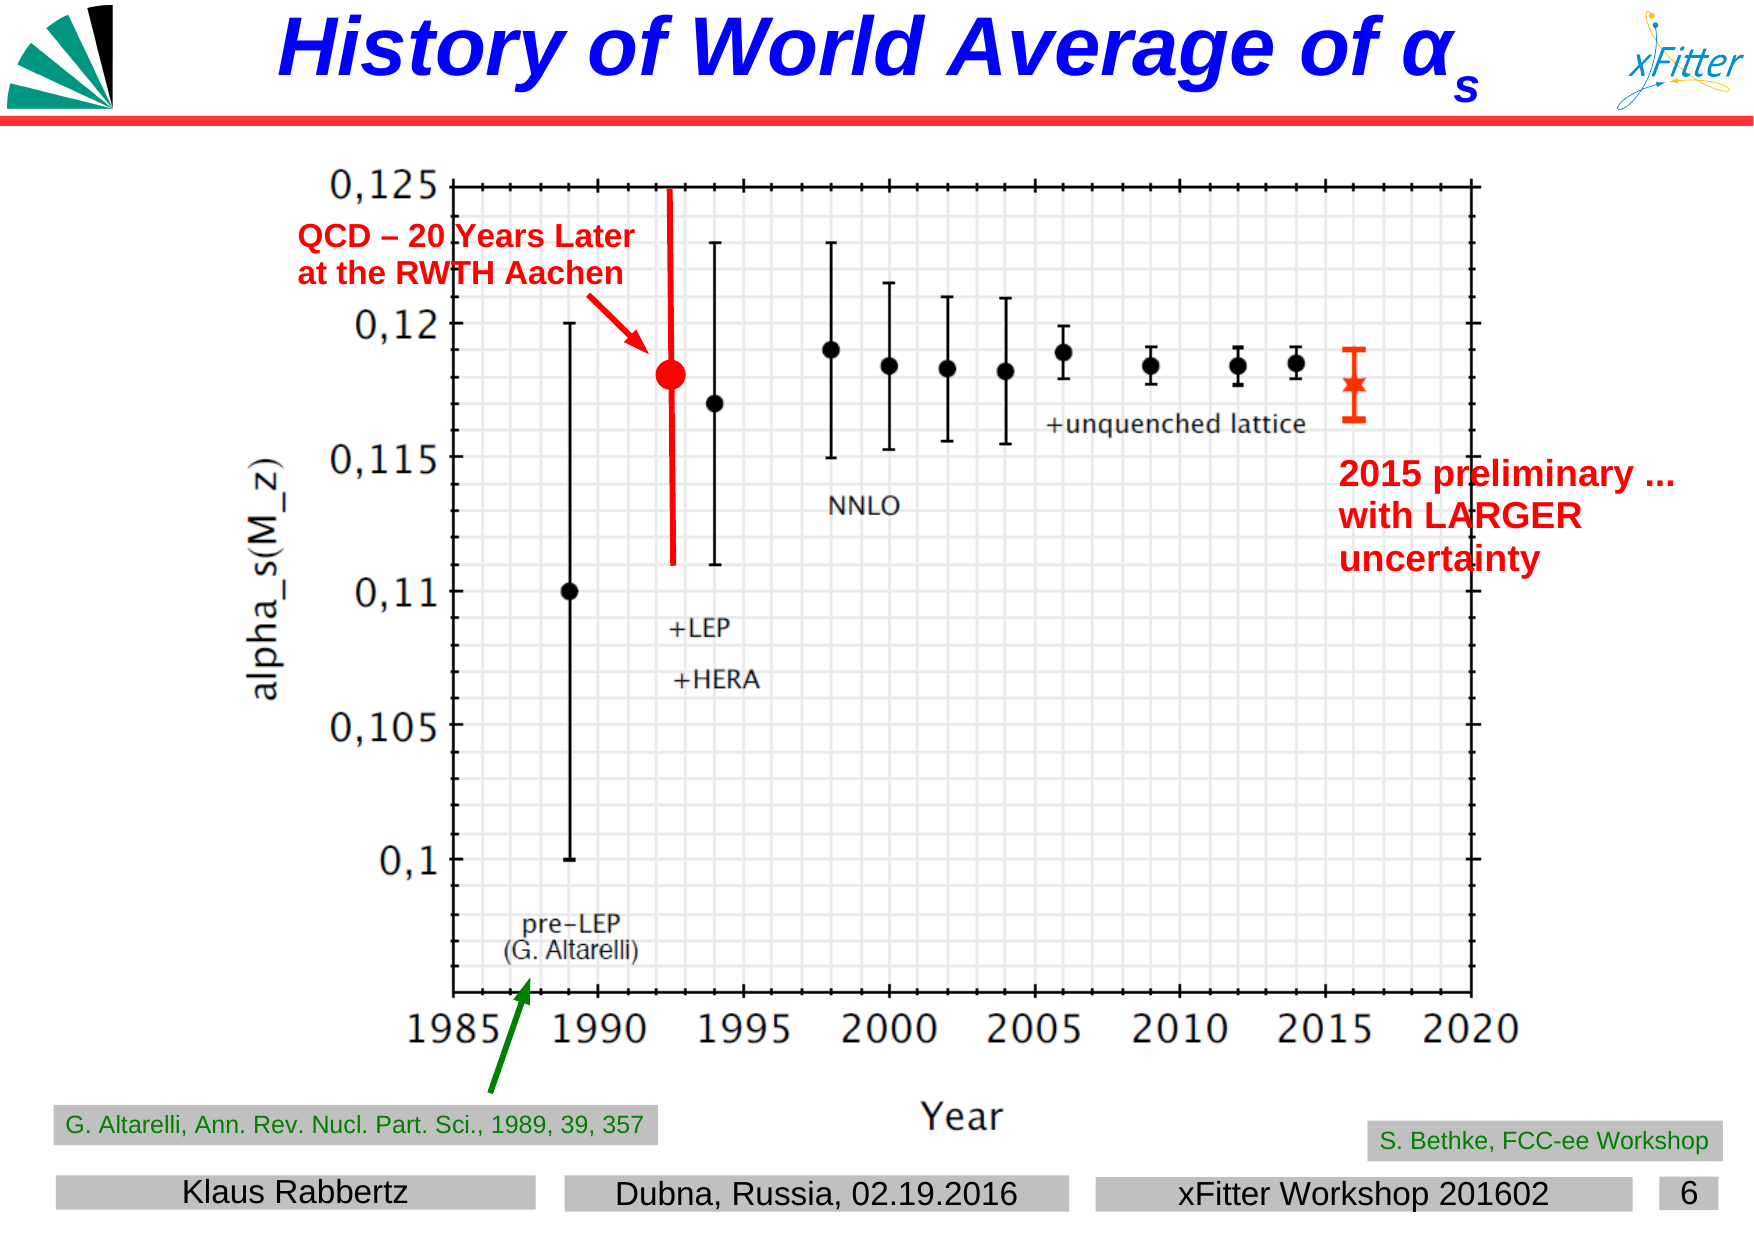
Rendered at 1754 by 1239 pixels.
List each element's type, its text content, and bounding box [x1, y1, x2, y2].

title History of World Average of αs [129, 0, 1629, 114]
picture [7, 5, 113, 110]
picture [1629, 11, 1744, 110]
text_box S. Bethke, FCC-ee Workshop [1367, 1120, 1723, 1162]
text_box 2015 preliminary ... with LARGER uncertainty [1326, 447, 1688, 585]
picture [230, 154, 1523, 1137]
text_box [658, 362, 683, 387]
text_box G. Altarelli, Ann. Rev. Nucl. Part. Sci., 1989, 39, 357 [53, 1104, 653, 1146]
text_box QCD – 20 Years Later at the RWTH Aachen [285, 211, 646, 302]
